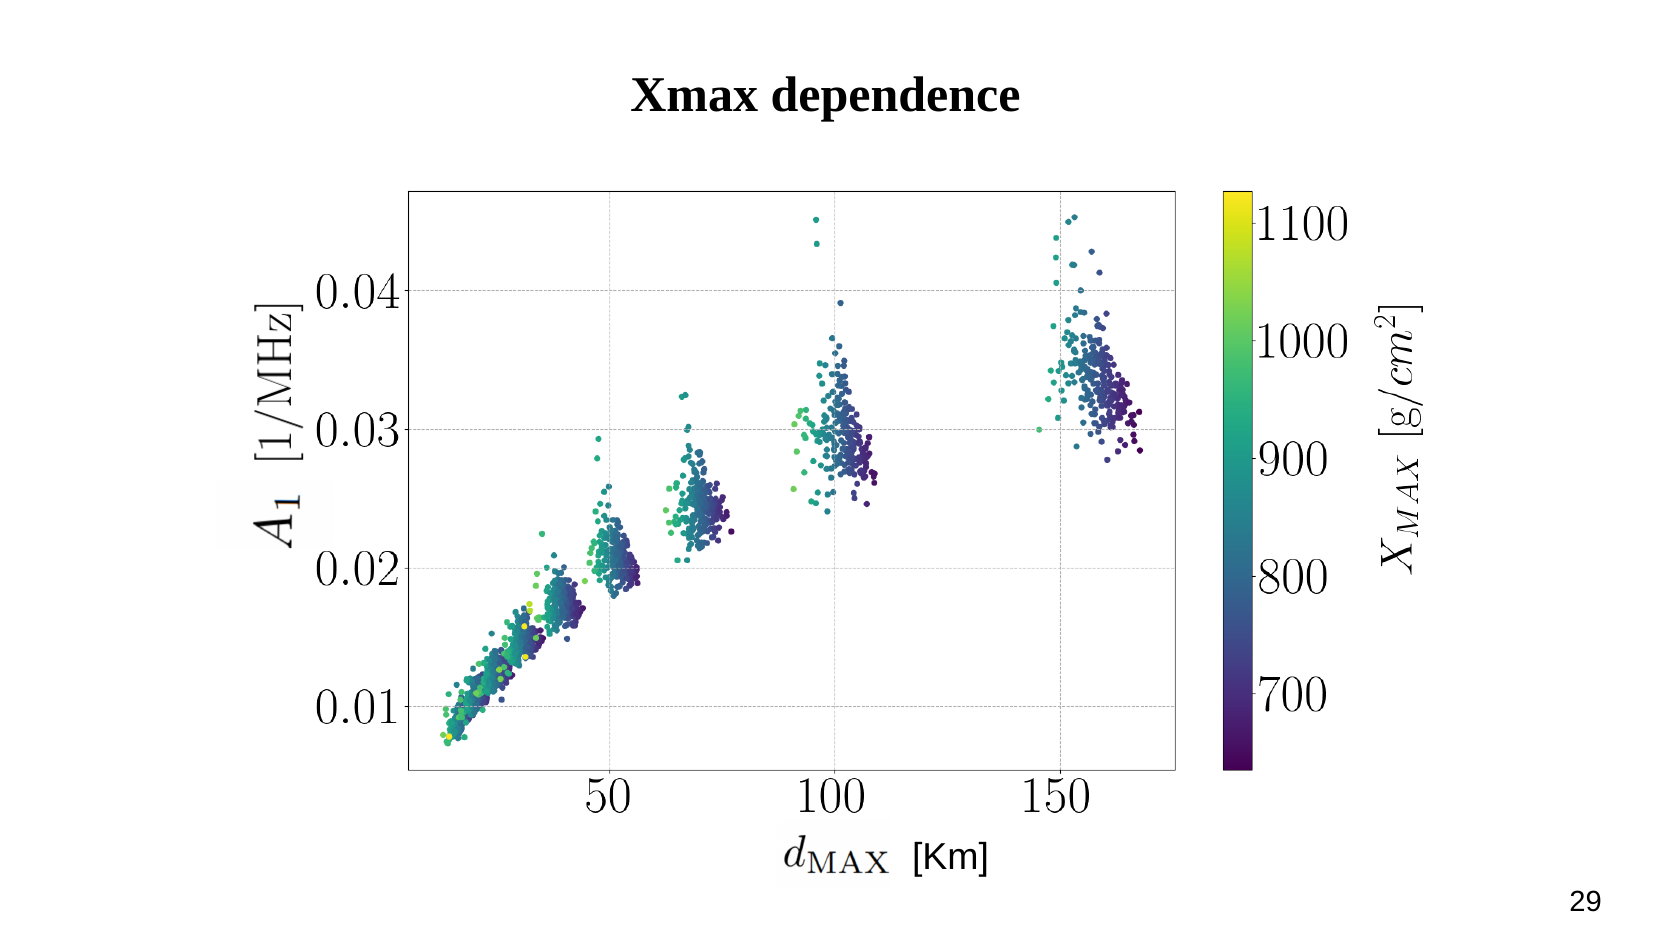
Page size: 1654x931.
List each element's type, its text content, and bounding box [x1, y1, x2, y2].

text_box Xmax dependence [615, 60, 1336, 131]
text_box <number> [1554, 877, 1654, 927]
picture [216, 104, 1471, 889]
text_box [Km] [897, 828, 1005, 886]
